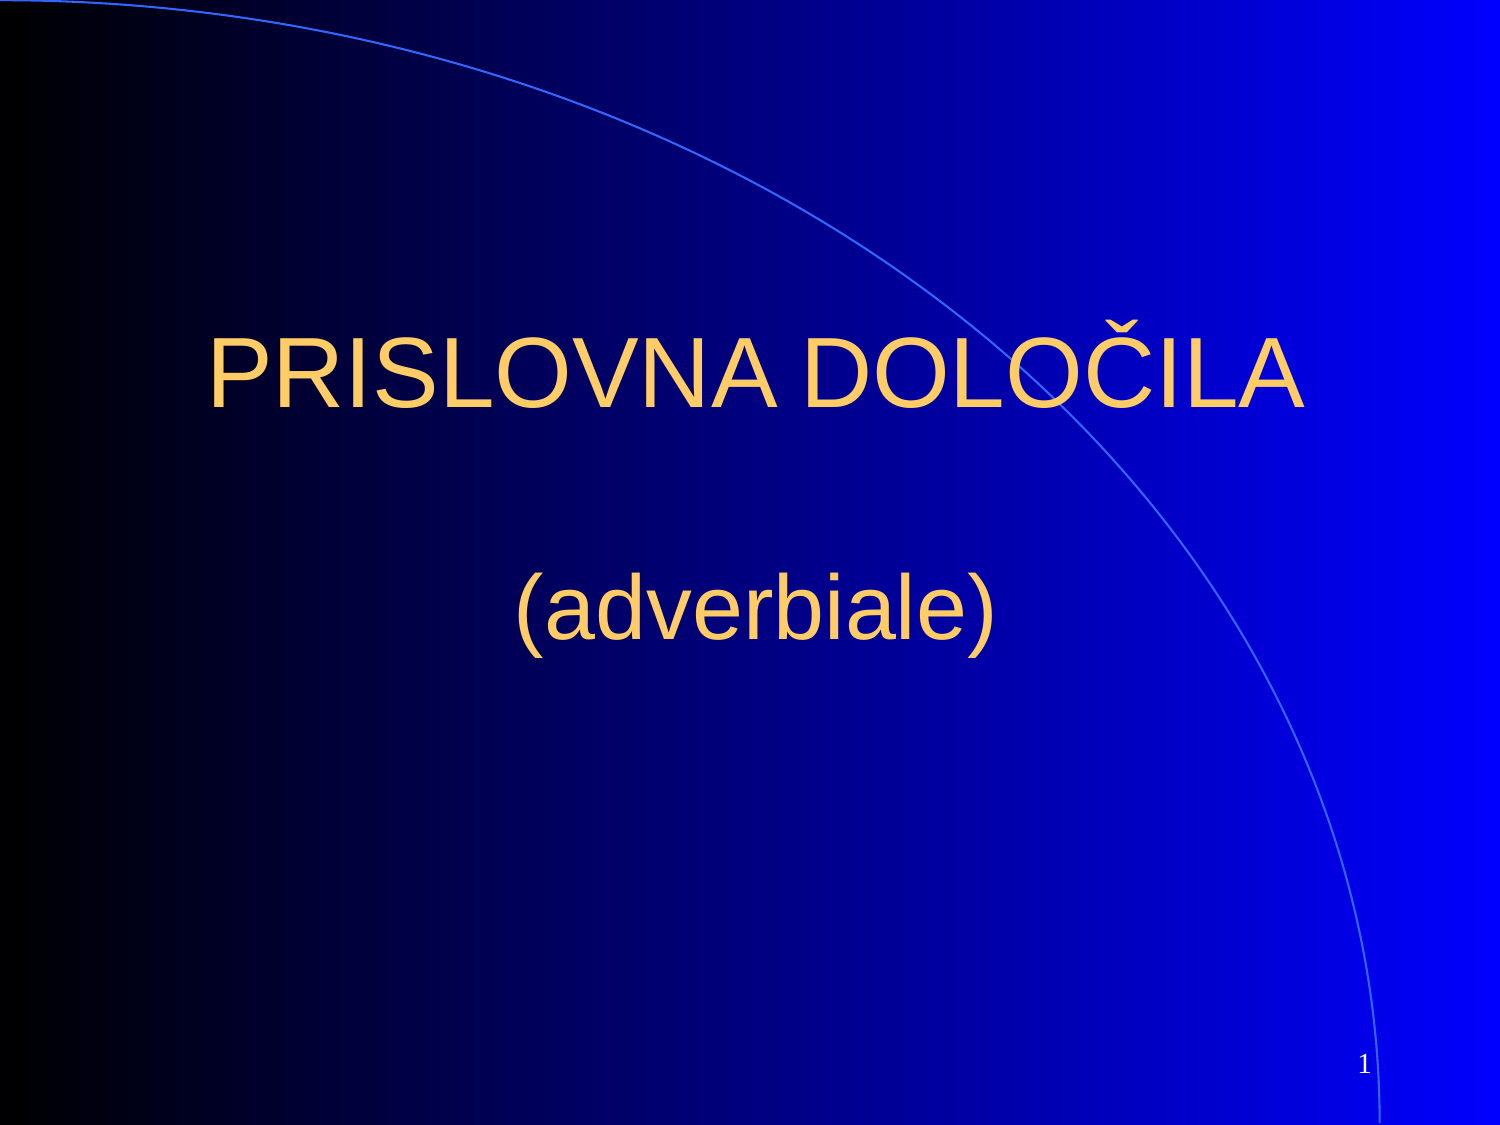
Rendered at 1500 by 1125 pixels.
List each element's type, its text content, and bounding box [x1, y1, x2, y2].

slide_number <number> [1074, 1024, 1388, 1100]
title PRISLOVNA DOLOČILA (adverbiale) [182, 179, 1330, 995]
